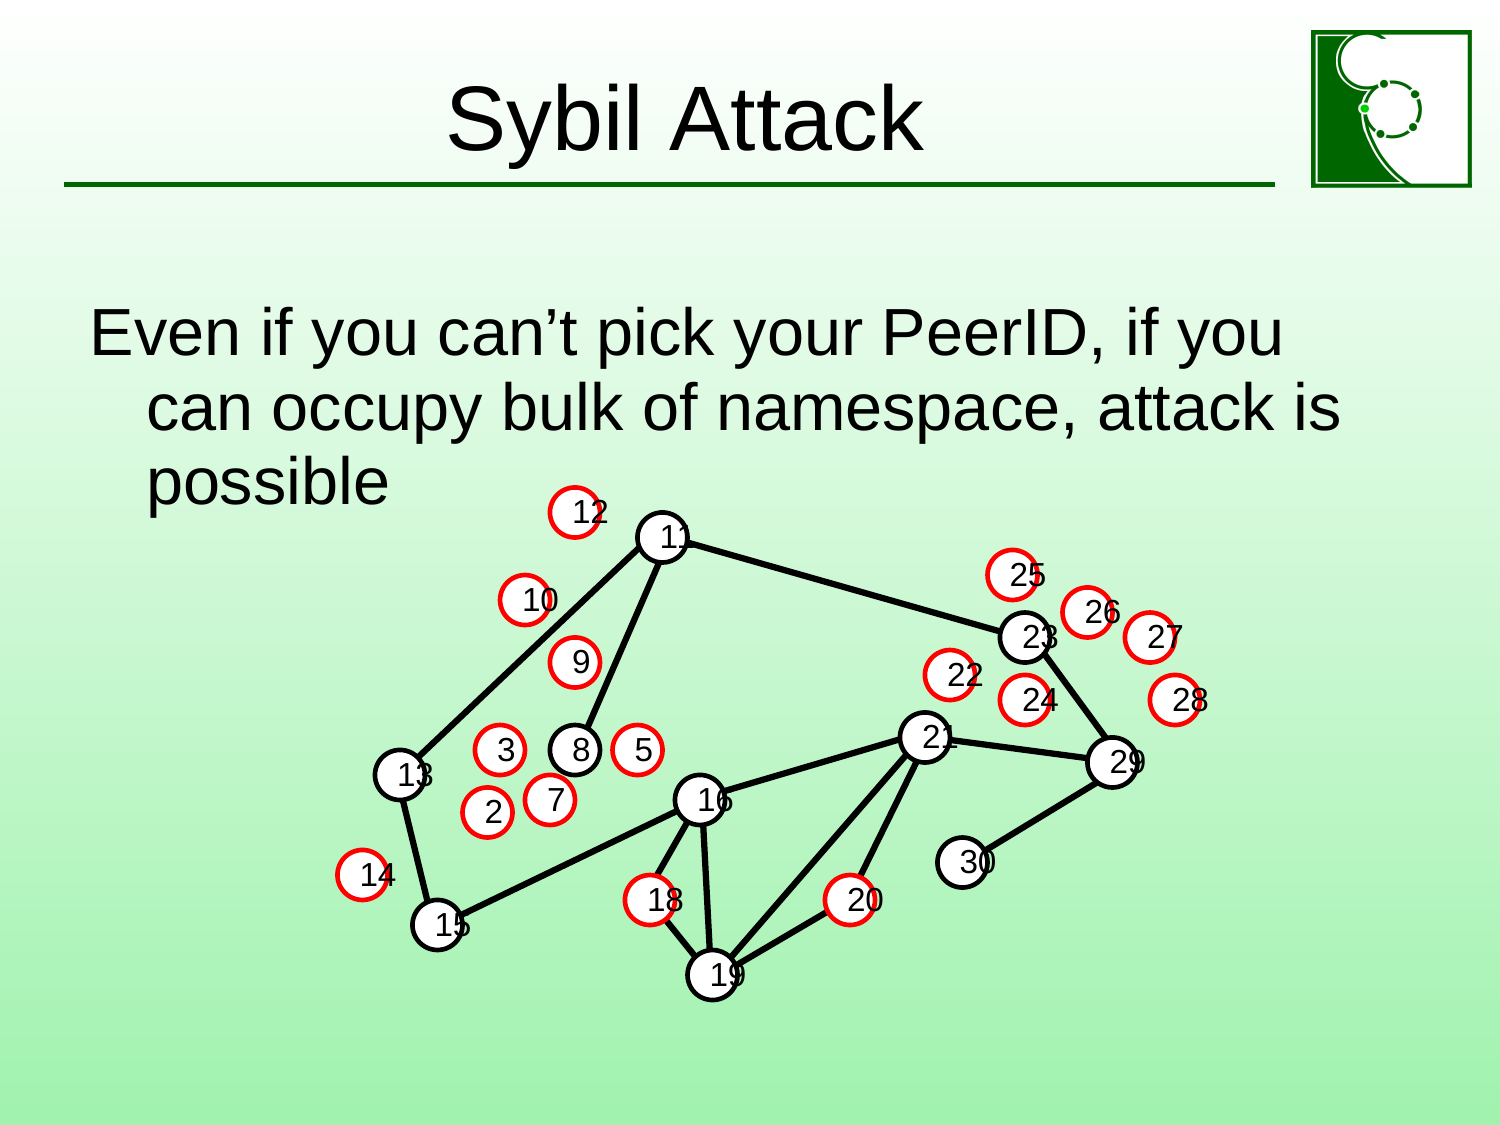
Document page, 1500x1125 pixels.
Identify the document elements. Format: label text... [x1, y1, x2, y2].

text_box 7 [524, 774, 576, 826]
text_box 15 [412, 899, 463, 951]
list Even if you can’t pick your PeerID, if you can occupy bulk of namespace, attack is possible [75, 287, 1426, 1005]
text_box 26 [1107, 610, 1113, 621]
text_box 28 [1195, 700, 1200, 709]
text_box 14 [380, 870, 388, 879]
text_box 30 [937, 837, 986, 888]
text_box 10 [544, 590, 551, 609]
text_box 24 [999, 674, 1050, 726]
text_box 11 [637, 512, 686, 563]
text_box 12 [549, 487, 600, 538]
title Sybil Attack [76, 24, 1295, 213]
text_box 29 [1087, 737, 1138, 788]
text_box 13 [374, 749, 425, 801]
text_box 8 [549, 725, 601, 776]
text_box 25 [987, 549, 1038, 601]
text_box 20 [869, 890, 876, 909]
text_box 14 [337, 849, 387, 901]
text_box 27 [1124, 612, 1175, 663]
text_box 29 [1132, 752, 1138, 763]
text_box 18 [624, 875, 673, 926]
text_box 30 [981, 852, 988, 871]
text_box 18 [670, 890, 675, 898]
picture [1311, 30, 1472, 188]
text_box 16 [720, 798, 726, 809]
text_box 28 [1149, 674, 1198, 726]
text_box 24 [1043, 695, 1051, 704]
text_box 21 [899, 712, 948, 763]
text_box 10 [500, 575, 548, 626]
text_box 20 [824, 875, 873, 926]
text_box 26 [1107, 602, 1113, 610]
text_box 16 [720, 790, 725, 798]
text_box 5 [612, 725, 663, 776]
text_box 28 [1195, 690, 1200, 698]
text_box 18 [670, 900, 676, 909]
text_box 3 [474, 725, 526, 776]
text_box 16 [674, 774, 723, 826]
text_box 26 [1062, 587, 1111, 638]
text_box 9 [549, 637, 601, 688]
text_box 19 [732, 965, 738, 976]
text_box 23 [999, 612, 1050, 663]
text_box 2 [462, 787, 513, 838]
text_box 19 [687, 950, 738, 1001]
text_box 22 [924, 650, 975, 701]
